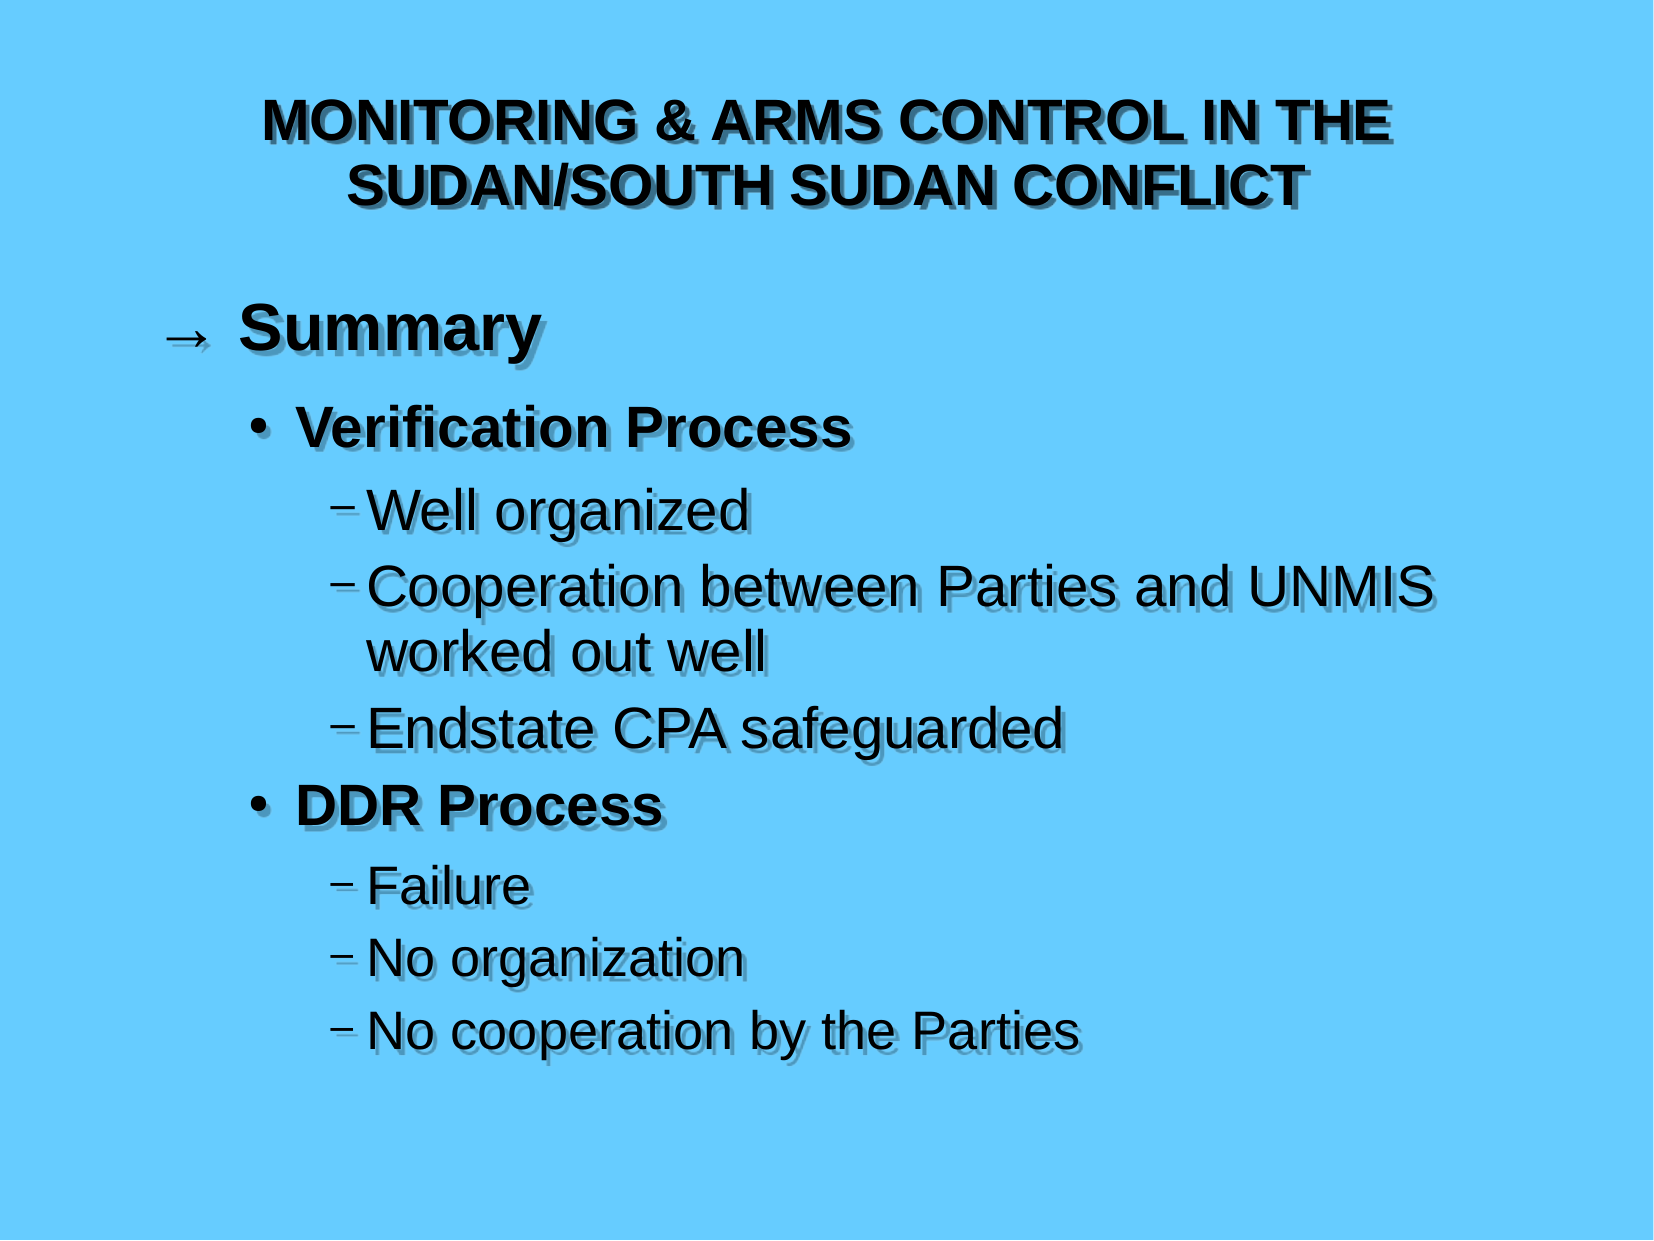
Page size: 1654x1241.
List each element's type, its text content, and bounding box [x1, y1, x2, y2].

list → Summary Verification Process Well organized Cooperation between Parties and UNMIS worked out well Endstate CPA safeguarded DDR Process Failure No organization No cooperation by the Parties [82, 290, 1571, 1109]
title MONITORING & ARMS CONTROL IN THE SUDAN/SOUTH SUDAN CONFLICT [82, 49, 1571, 257]
